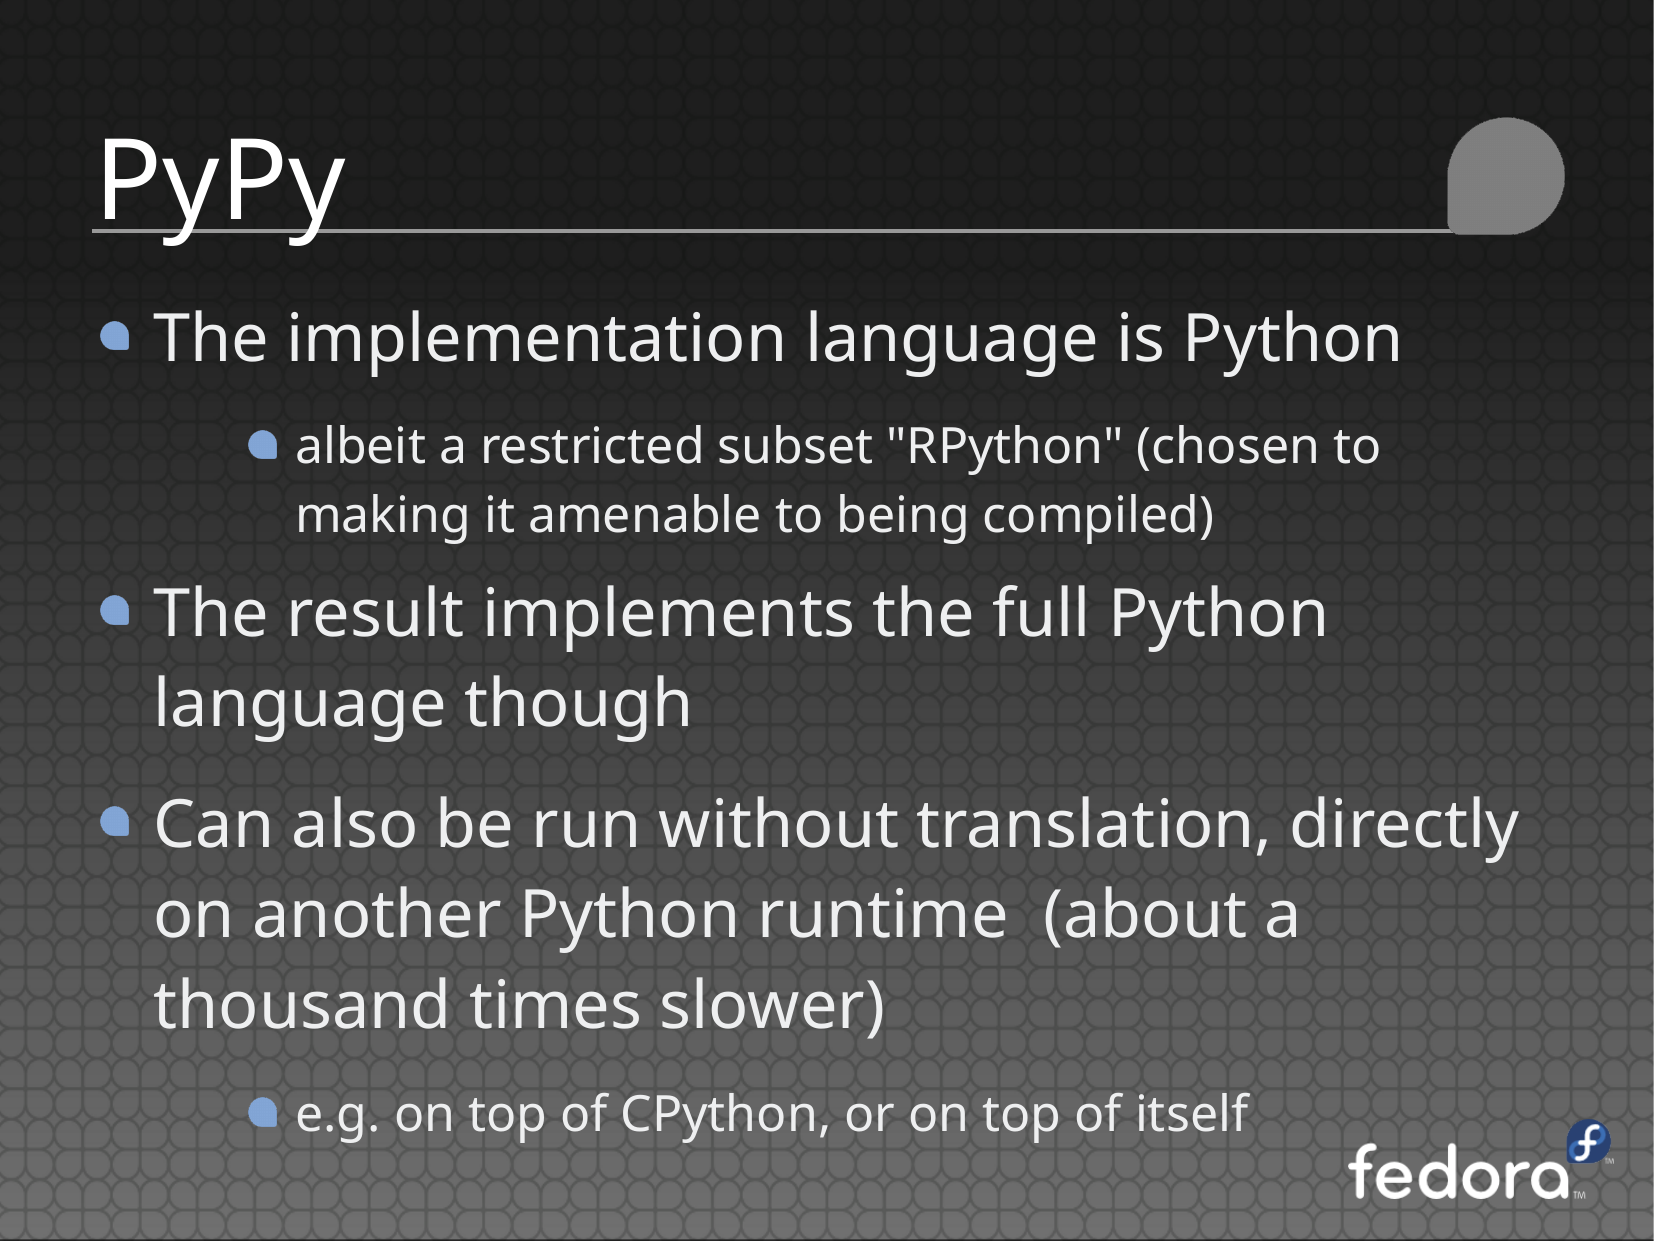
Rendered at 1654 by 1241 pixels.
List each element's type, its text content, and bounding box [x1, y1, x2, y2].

title PyPy [94, 100, 1426, 251]
list The implementation language is Python albeit a restricted subset "RPython" (chosen to making it amenable to being compiled) The result implements the full Python language though Can also be run without translation, directly on another Python runtime (about a thousand times slower) e.g. on top of CPython, or on top of itself [82, 290, 1571, 1094]
picture [0, 0, 1654, 1241]
